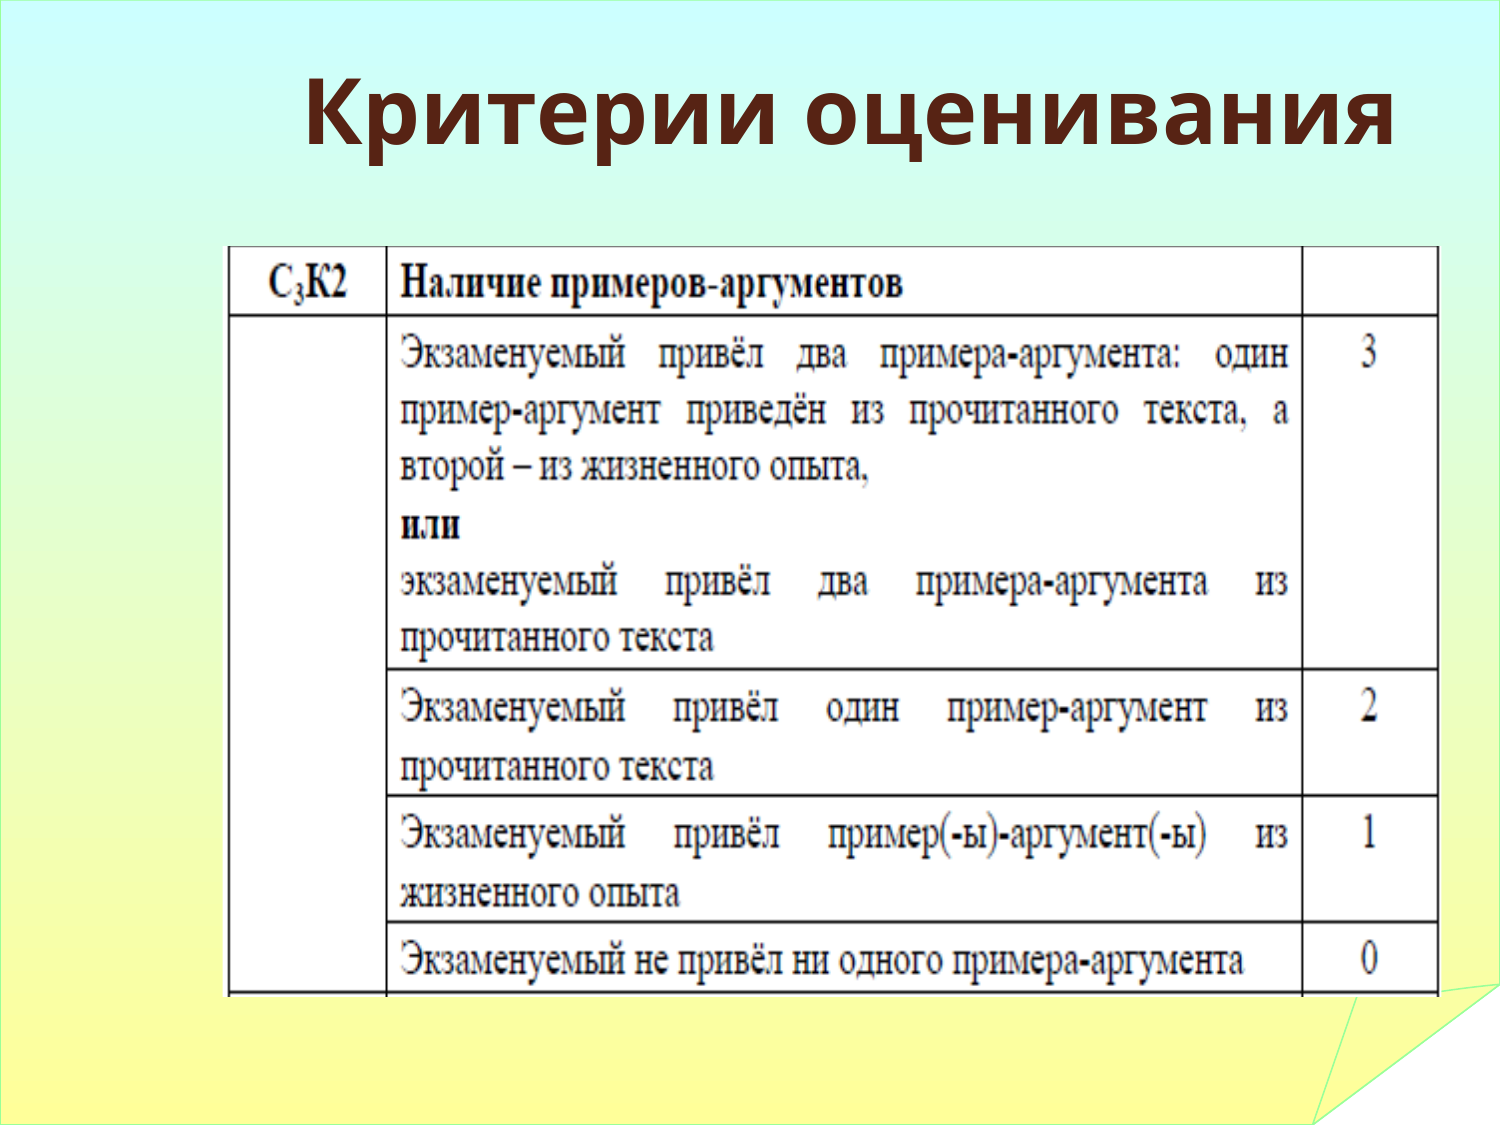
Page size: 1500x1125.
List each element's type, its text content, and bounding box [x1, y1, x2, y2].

picture [222, 246, 1442, 997]
text_box [0, 0, 1500, 1125]
title Критерии оценивания [235, 45, 1466, 233]
